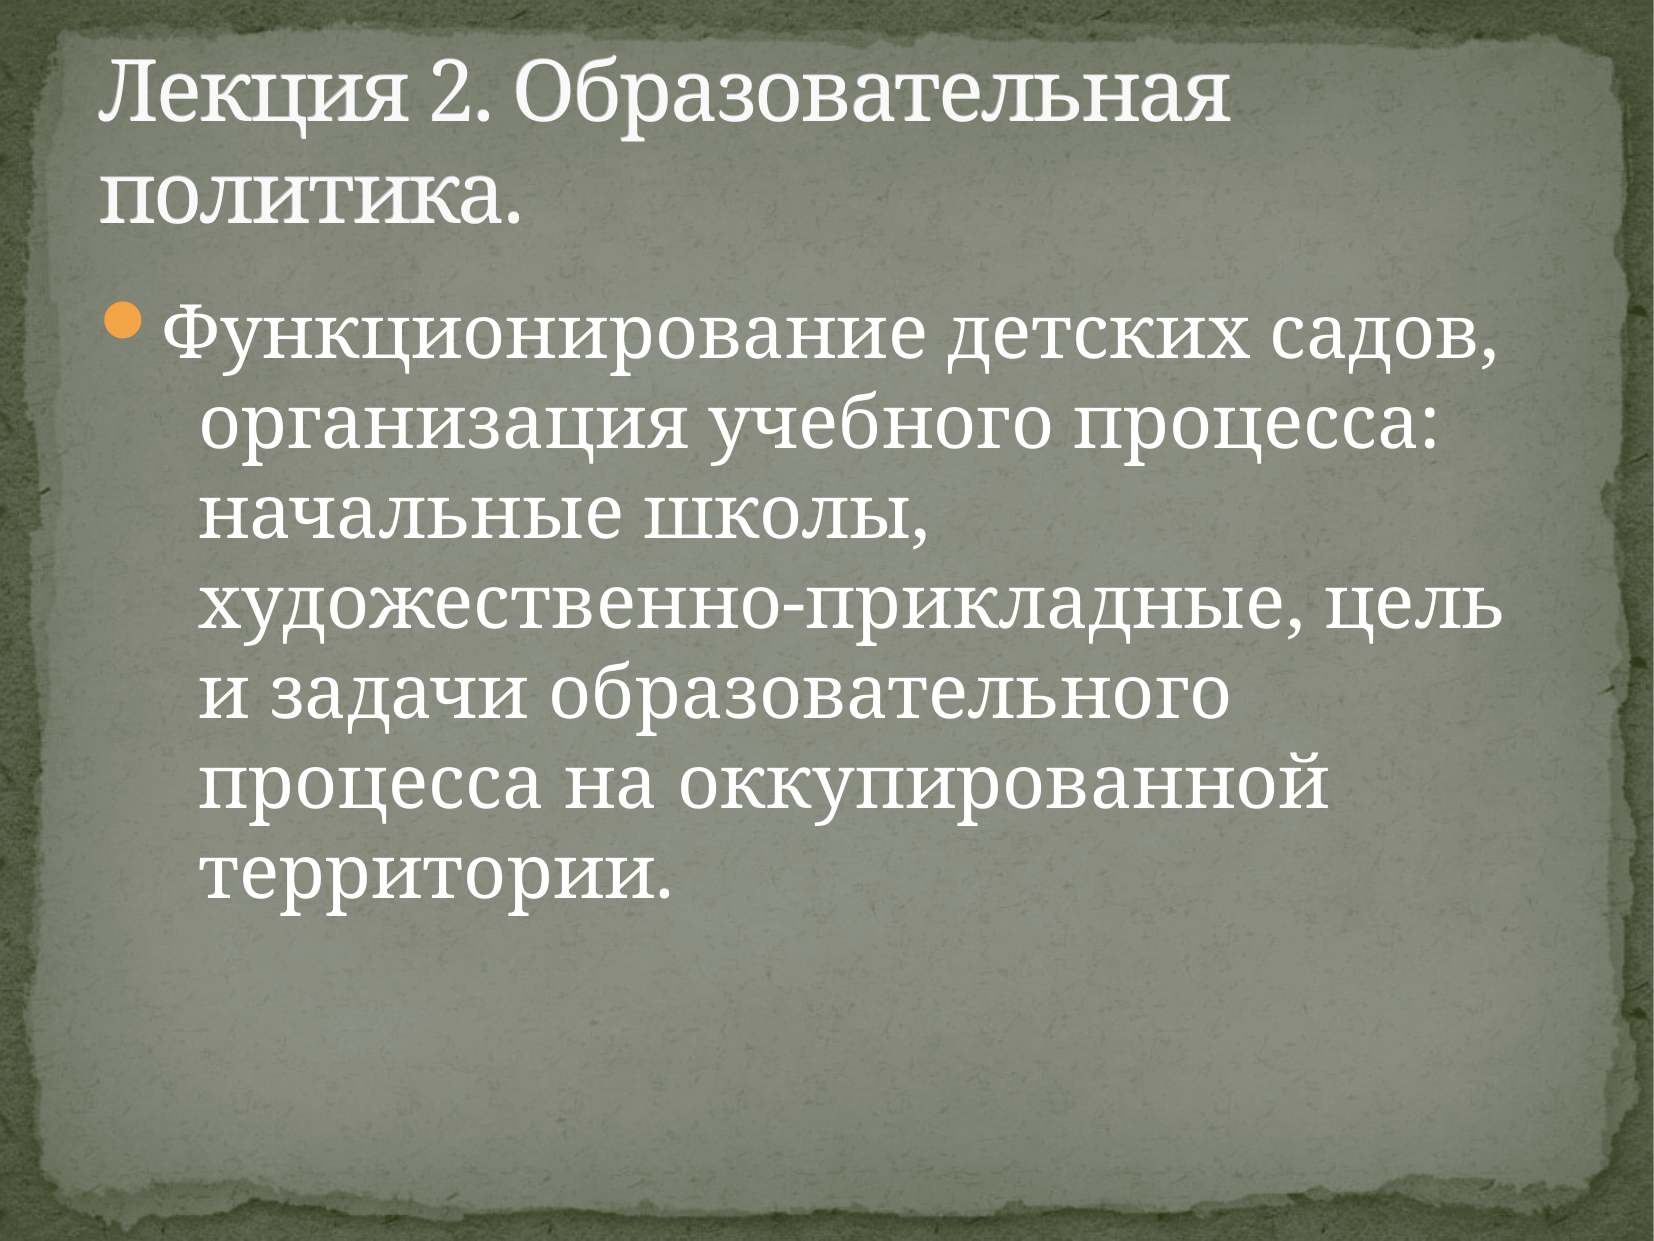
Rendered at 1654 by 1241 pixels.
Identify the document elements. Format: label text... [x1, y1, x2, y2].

title Лекция 2. Образовательная политика. [82, 27, 1571, 249]
list Функционирование детских садов, организация учебного процесса: начальные школы, художественно-прикладные, цель и задачи образовательного процесса на оккупированной территории. [82, 275, 1571, 1103]
